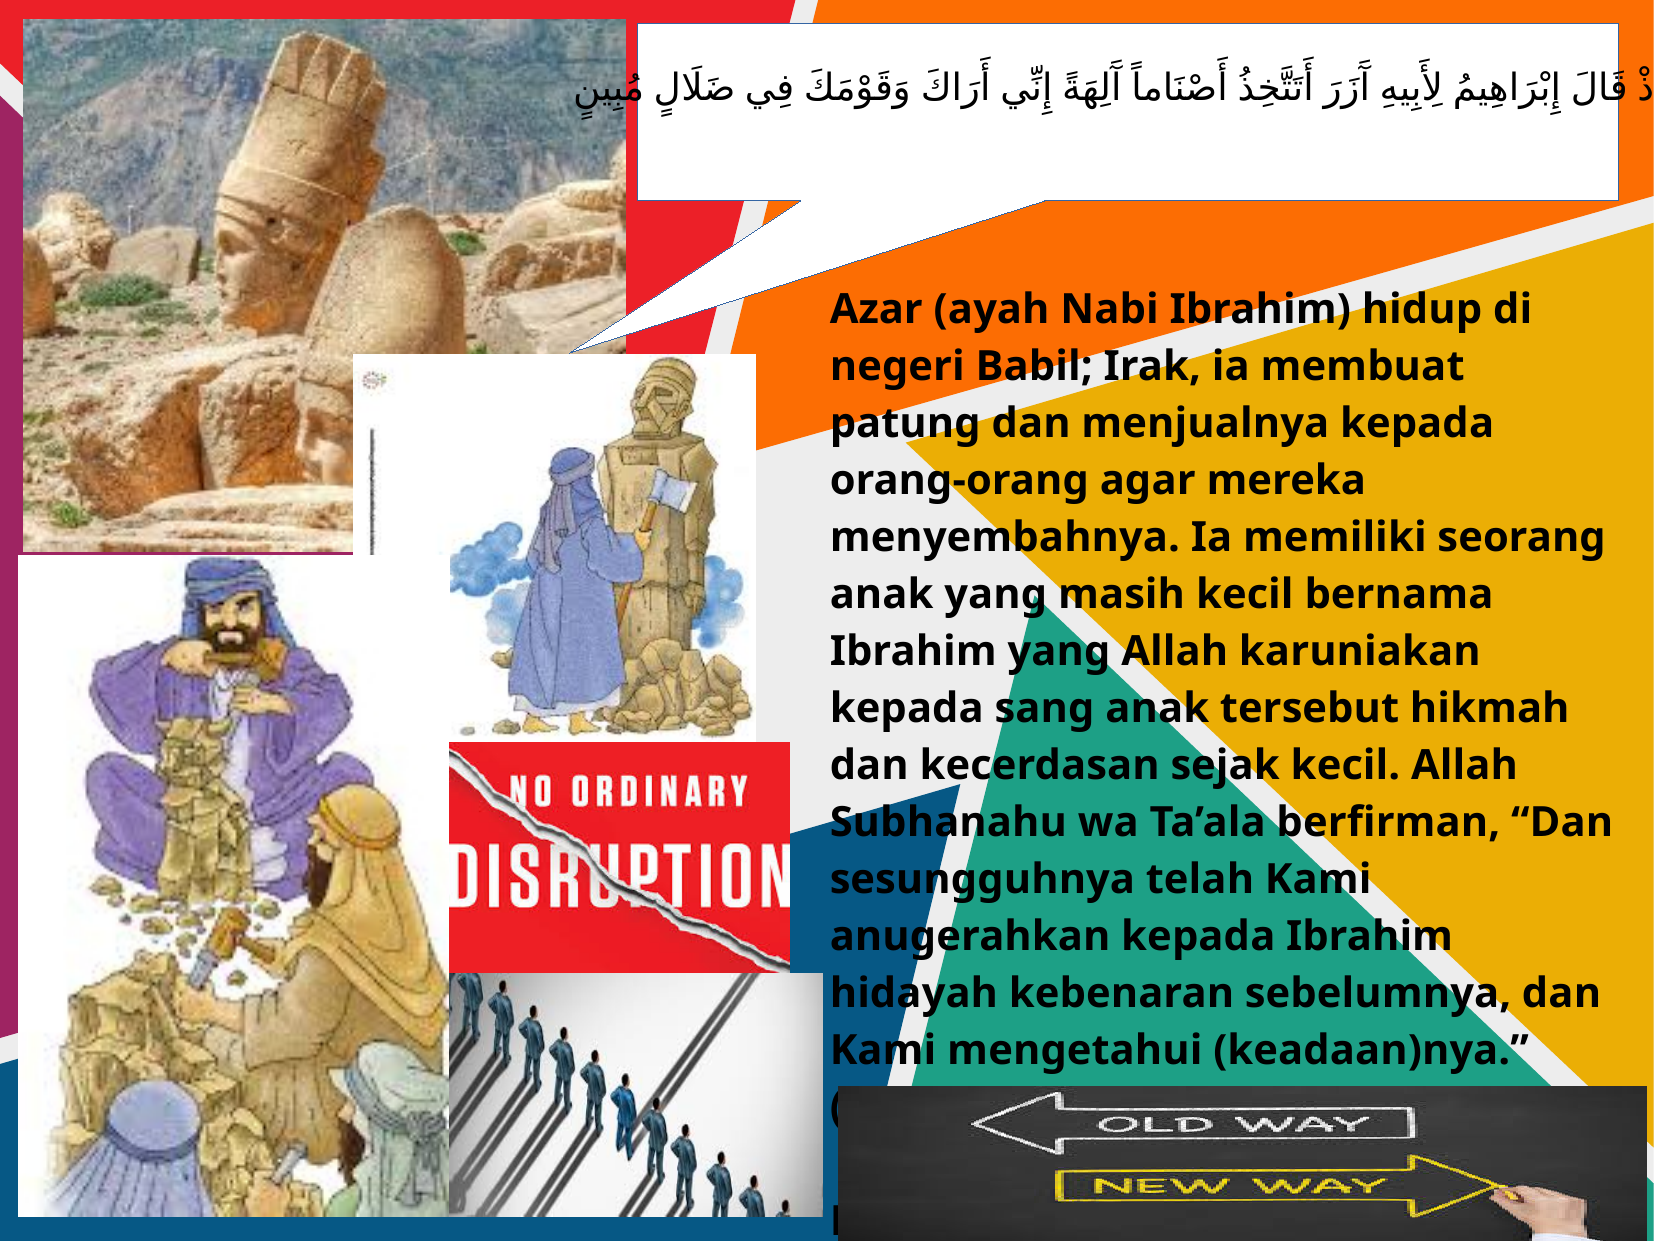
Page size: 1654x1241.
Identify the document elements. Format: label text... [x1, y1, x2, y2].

text_box Azar (ayah Nabi Ibrahim) hidup di negeri Babil; Irak, ia membuat patung dan menjualnya kepada orang-orang agar mereka menyembahnya. Ia memiliki seorang anak yang masih kecil bernama Ibrahim yang Allah karuniakan kepada sang anak tersebut hikmah dan kecerdasan sejak kecil. Allah Subhanahu wa Ta’ala berfirman, “Dan sesungguhnya telah Kami anugerahkan kepada Ibrahim hidayah kebenaran sebelumnya, dan Kami mengetahui (keadaan)nya.” (QS. Al Anbiyaa’: 51) Read more https://kisahmuslim.com/2564-kisah-nabi-ibrahim-alaihissalam-bag-1.html [814, 271, 1630, 1216]
picture [18, 19, 823, 1217]
picture [838, 1086, 1647, 1241]
text_box وَإِذْ قَالَ إِبْرَاهِيمُ لِأَبِيهِ آَزَرَ أَتَتَّخِذُ أَصْنَاماً آَلِهَةً إِنِّي أَرَاكَ وَقَوْمَكَ فِي ضَلَالٍ مُبِينٍ [569, 23, 1619, 354]
